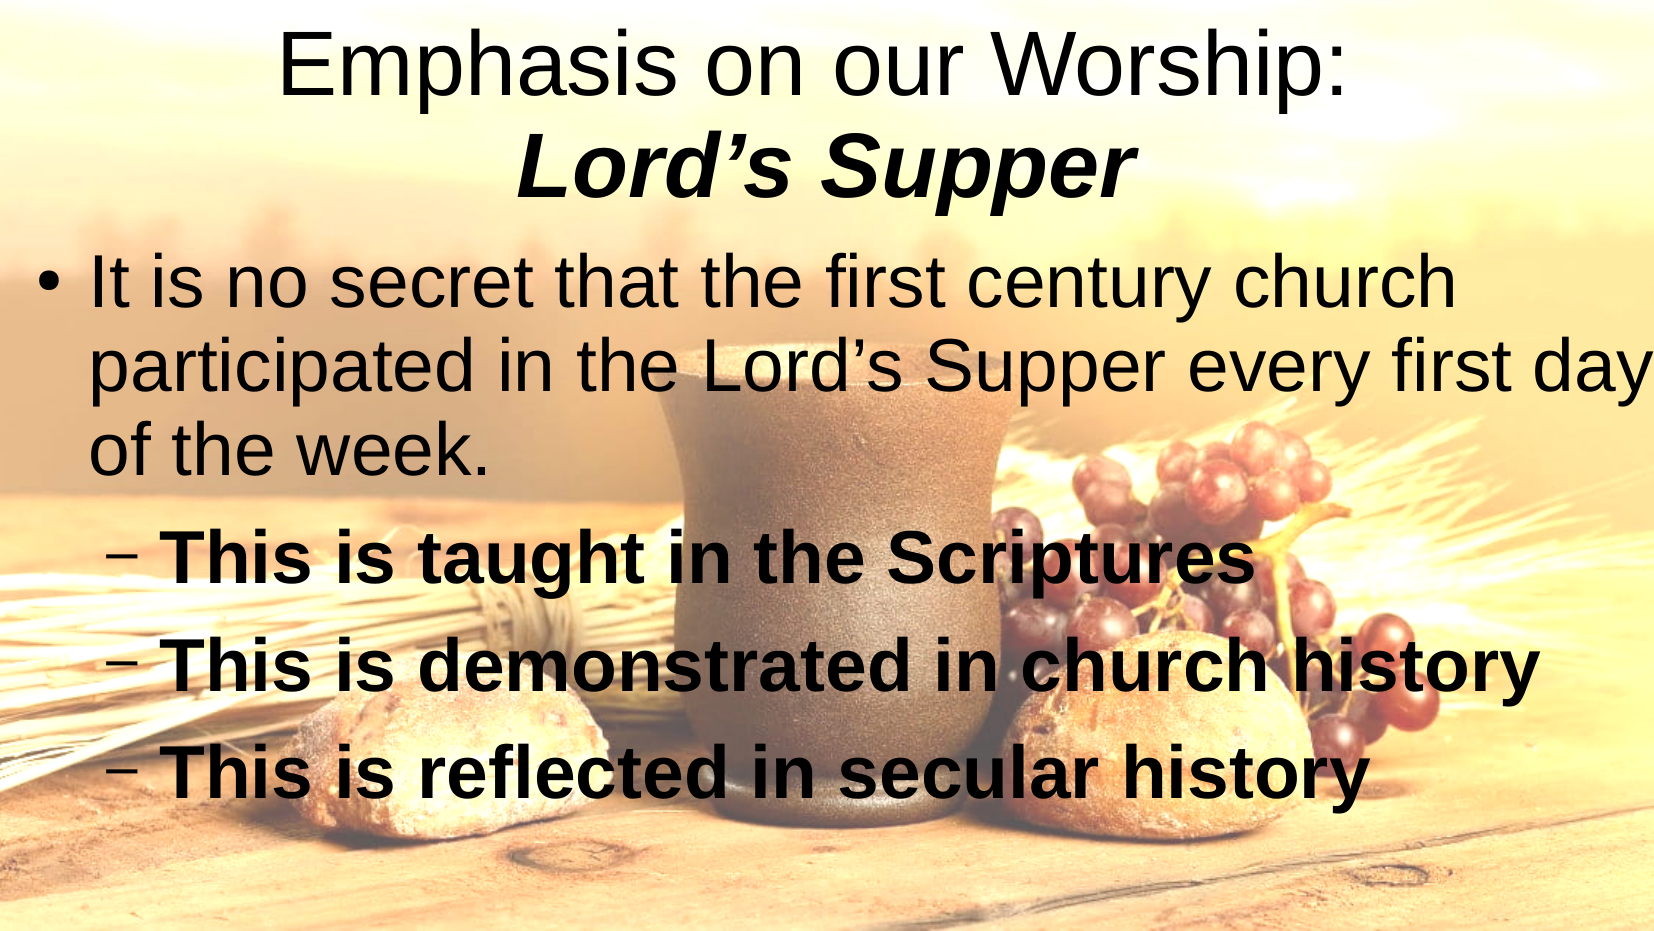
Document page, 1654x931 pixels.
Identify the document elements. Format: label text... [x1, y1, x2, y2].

picture [0, 0, 1654, 931]
list It is no secret that the first century church participated in the Lord’s Supper every first day of the week. This is taught in the Scriptures This is demonstrated in church history This is reflected in secular history [17, 240, 1654, 916]
title Emphasis on our Worship: Lord’s Supper [82, 12, 1571, 218]
